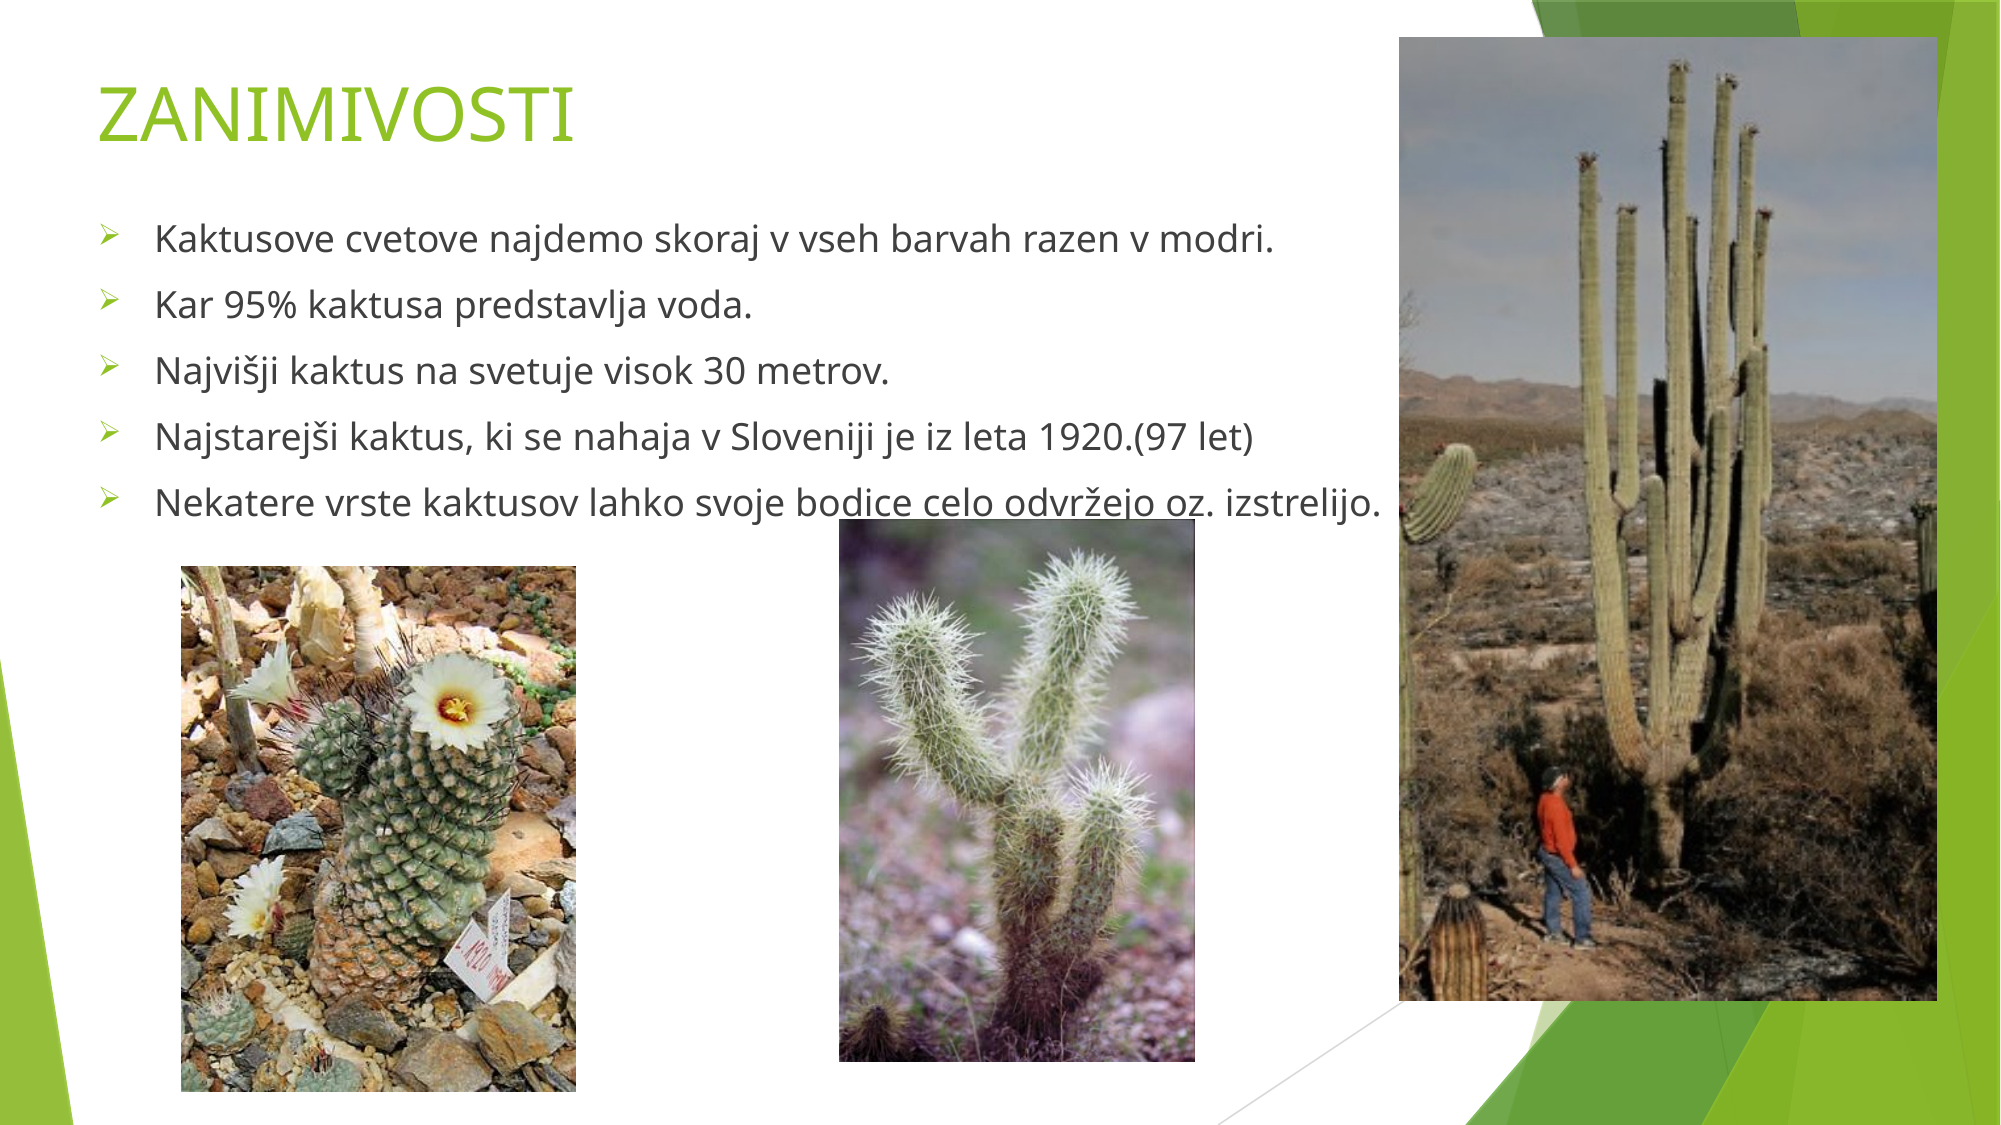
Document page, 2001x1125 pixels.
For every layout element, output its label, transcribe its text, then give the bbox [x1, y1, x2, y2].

list Kaktusove cvetove najdemo skoraj v vseh barvah razen v modri. Kar 95% kaktusa predstavlja voda. Najvišji kaktus na svetuje visok 30 metrov. Najstarejši kaktus, ki se nahaja v Sloveniji je iz leta 1920.(97 let) Nekatere vrste kaktusov lahko svoje bodice celo odvržejo oz. izstrelijo. [82, 142, 1399, 779]
picture [839, 519, 1195, 1062]
picture [1399, 37, 1937, 1001]
picture [181, 566, 576, 1092]
title ZANIMIVOSTI [82, 58, 1399, 142]
